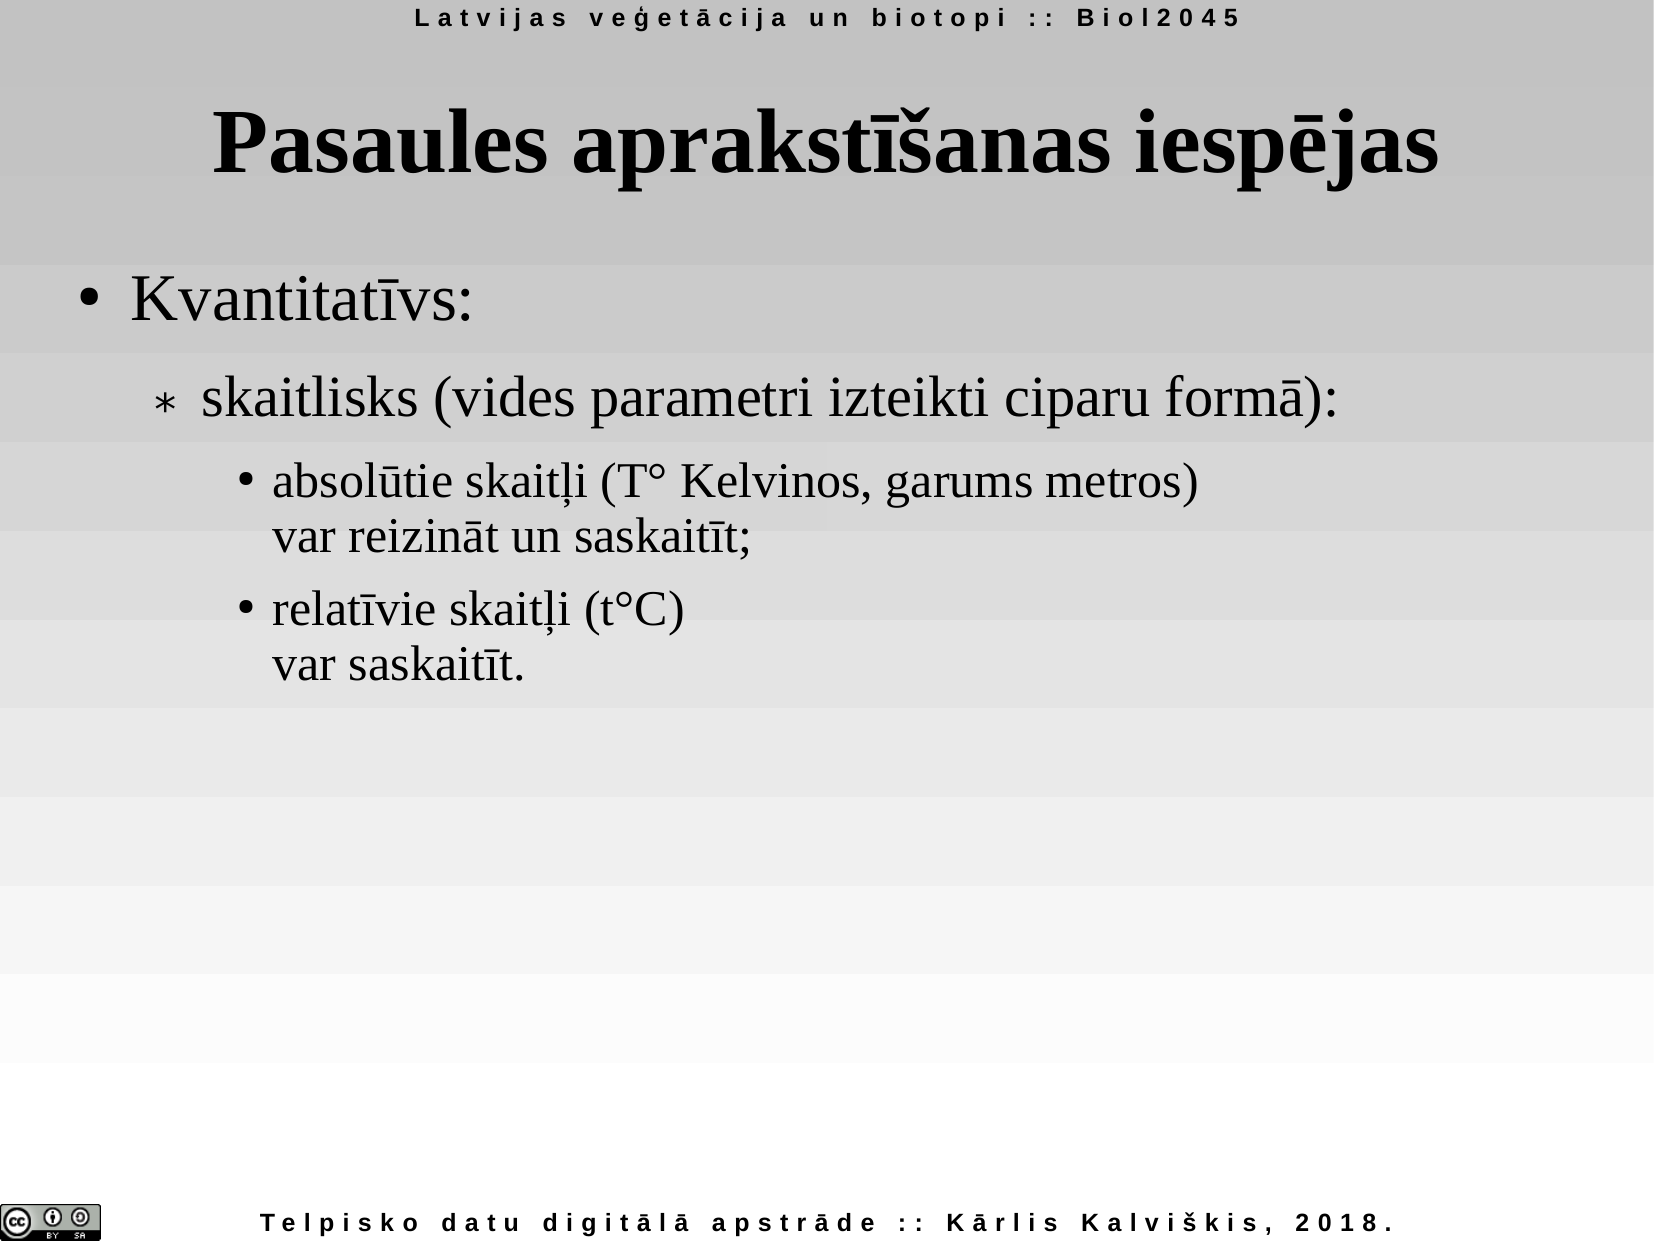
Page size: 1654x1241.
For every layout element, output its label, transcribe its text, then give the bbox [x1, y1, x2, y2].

picture [0, 0, 1654, 1241]
list Kvantitatīvs: skaitlisks (vides parametri izteikti ciparu formā): absolūtie skaitļi (T° Kelvinos, garums metros) var reizināt un saskaitīt; relatīvie skaitļi (t°C) var saskaitīt. [59, 261, 1596, 1175]
title Pasaules aprakstīšanas iespējas [59, 37, 1596, 246]
